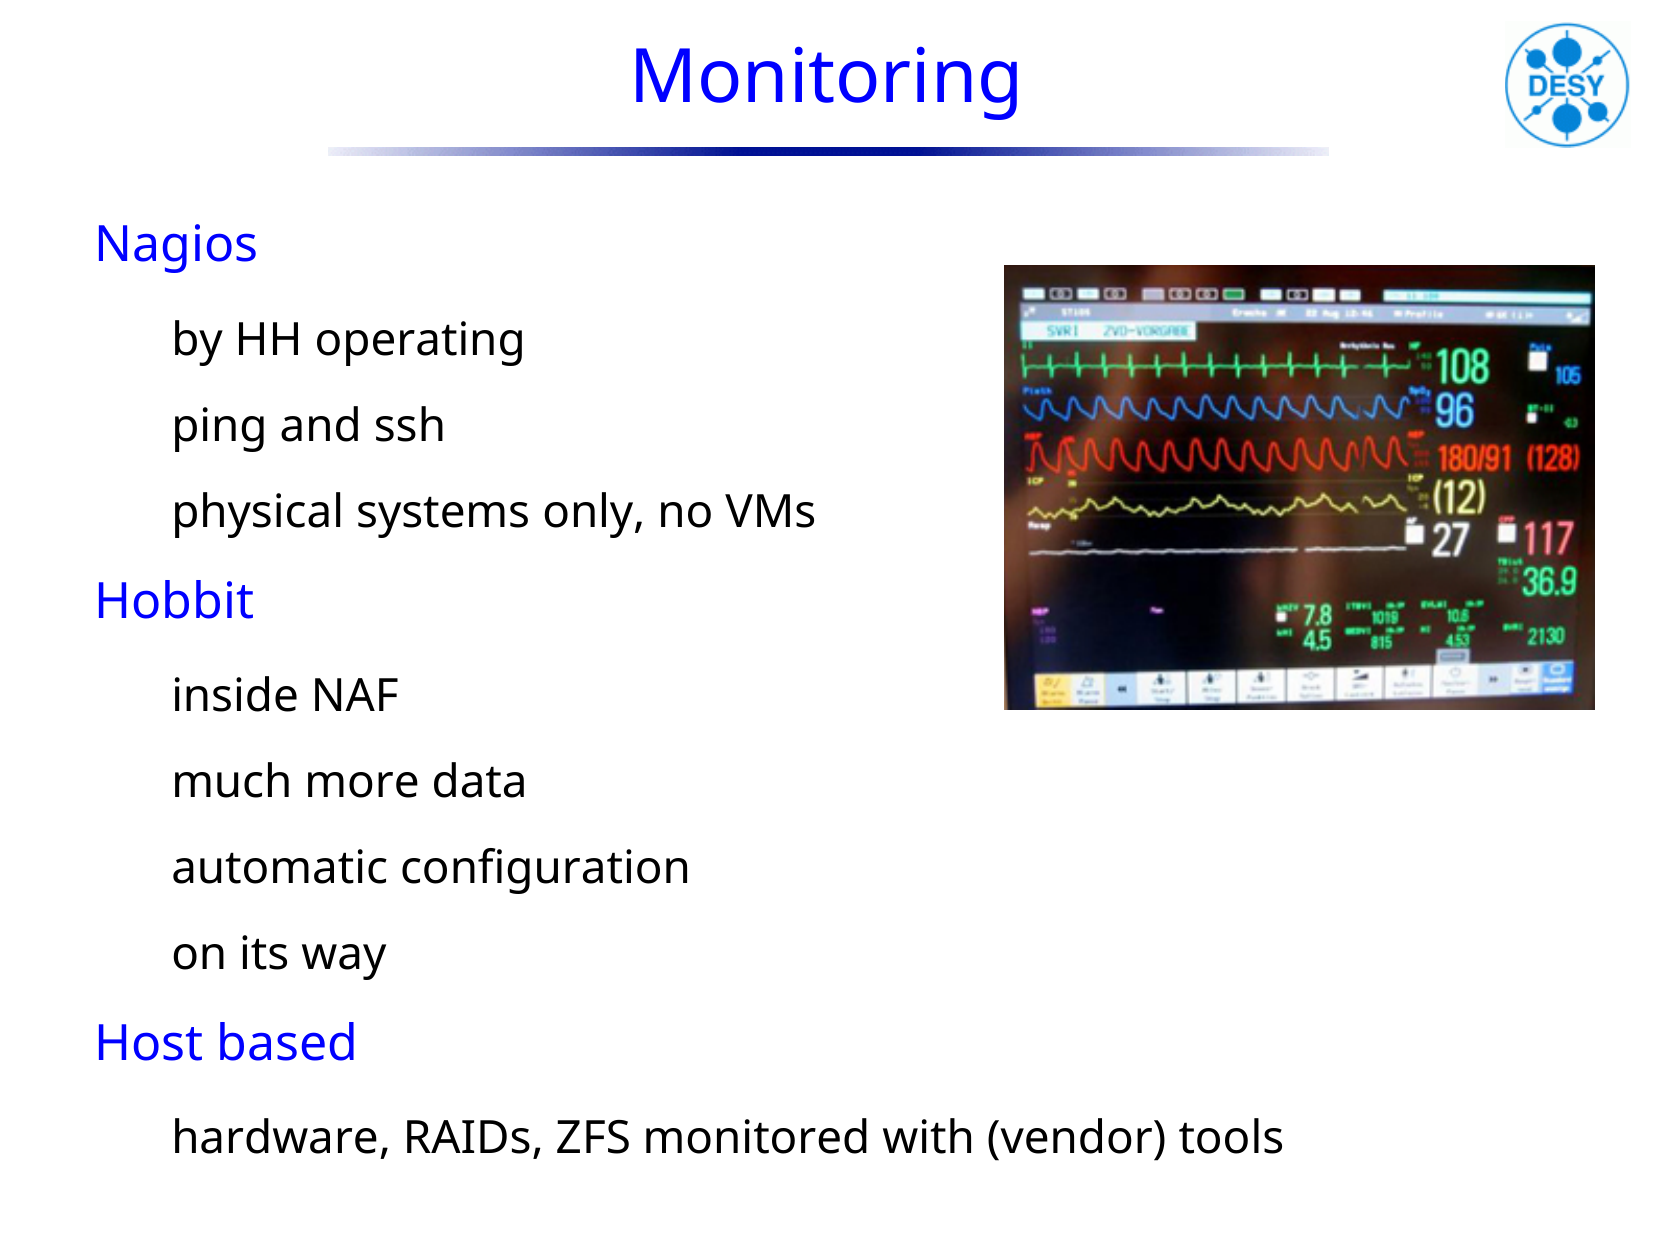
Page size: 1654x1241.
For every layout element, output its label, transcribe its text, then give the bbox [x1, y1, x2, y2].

picture [1004, 265, 1595, 710]
picture [1505, 21, 1631, 148]
title Monitoring [147, 7, 1506, 141]
list Nagios by HH operating ping and ssh physical systems only, no VMs Hobbit inside NAF much more data automatic configuration on its way Host based hardware, RAIDs, ZFS monitored with (vendor) tools [76, 208, 1565, 1182]
picture [328, 147, 1329, 156]
